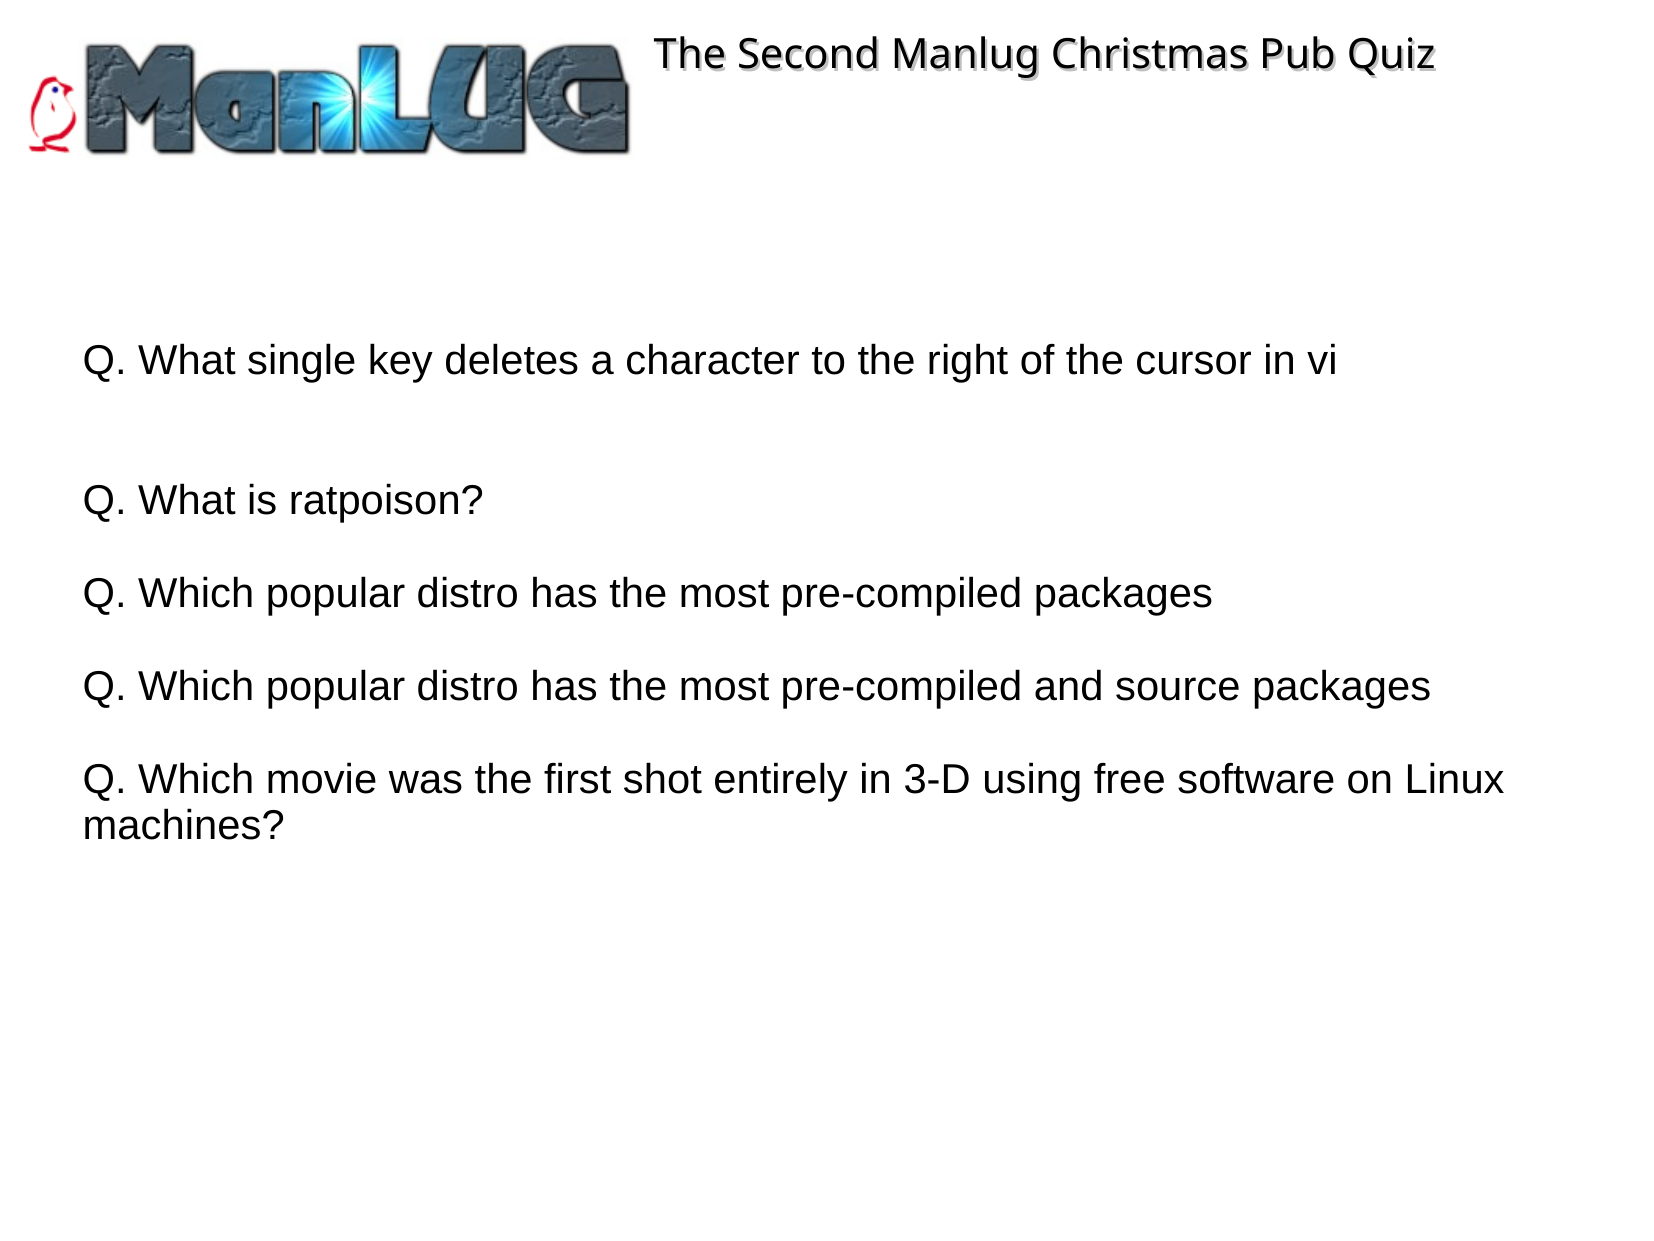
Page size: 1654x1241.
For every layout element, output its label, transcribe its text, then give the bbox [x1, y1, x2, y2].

text_box The Second Manlug Christmas Pub Quiz [639, 16, 1577, 91]
picture [16, 35, 638, 161]
subtitle Q. What single key deletes a character to the right of the cursor in vi Q. What is ratpoison? Q. Which popular distro has the most pre-compiled packages Q. Which popular distro has the most pre-compiled and source packages Q. Which movie was the first shot entirely in 3-D using free software on Linux machines? [82, 188, 1571, 1241]
